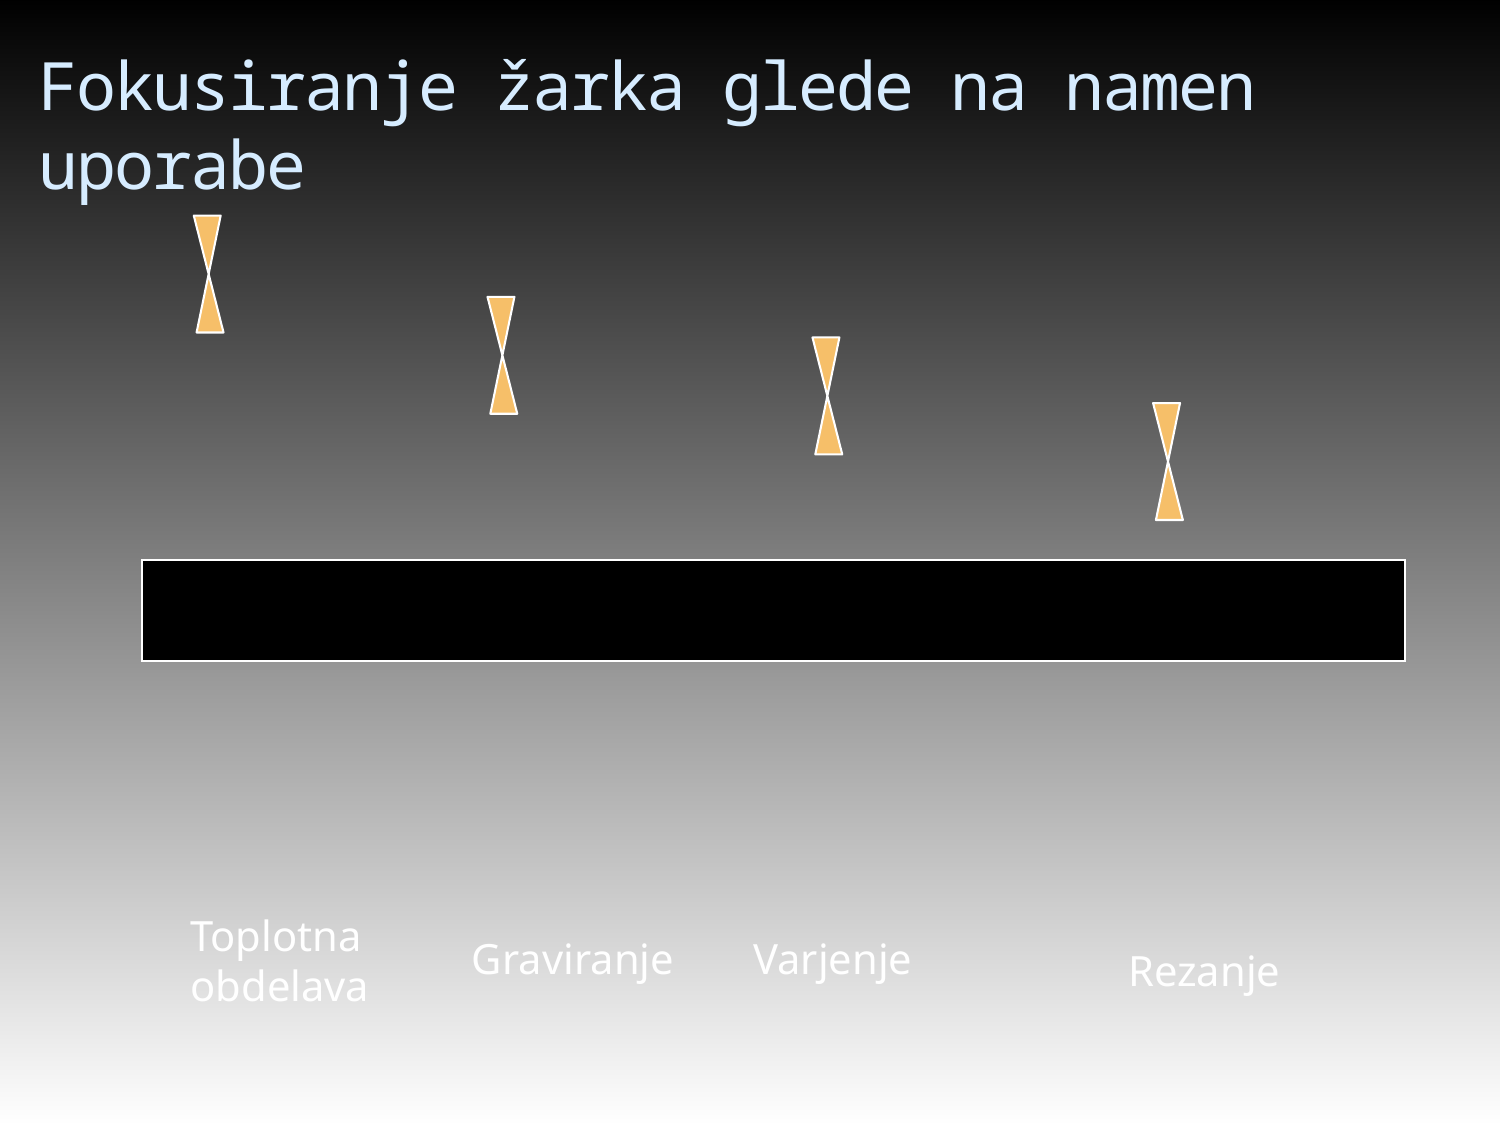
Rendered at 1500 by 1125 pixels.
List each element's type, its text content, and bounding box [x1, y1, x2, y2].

text_box Toplotna obdelava [175, 902, 411, 1018]
text_box [1153, 403, 1183, 520]
text_box [487, 296, 518, 414]
text_box [141, 560, 1406, 662]
text_box Graviranje [457, 925, 692, 991]
text_box Varjenje [738, 925, 973, 991]
text_box [812, 337, 843, 455]
text_box Rezanje [1113, 937, 1348, 1003]
text_box [193, 215, 224, 333]
text_box Fokusiranje žarka glede na namen uporabe [23, 23, 1442, 211]
